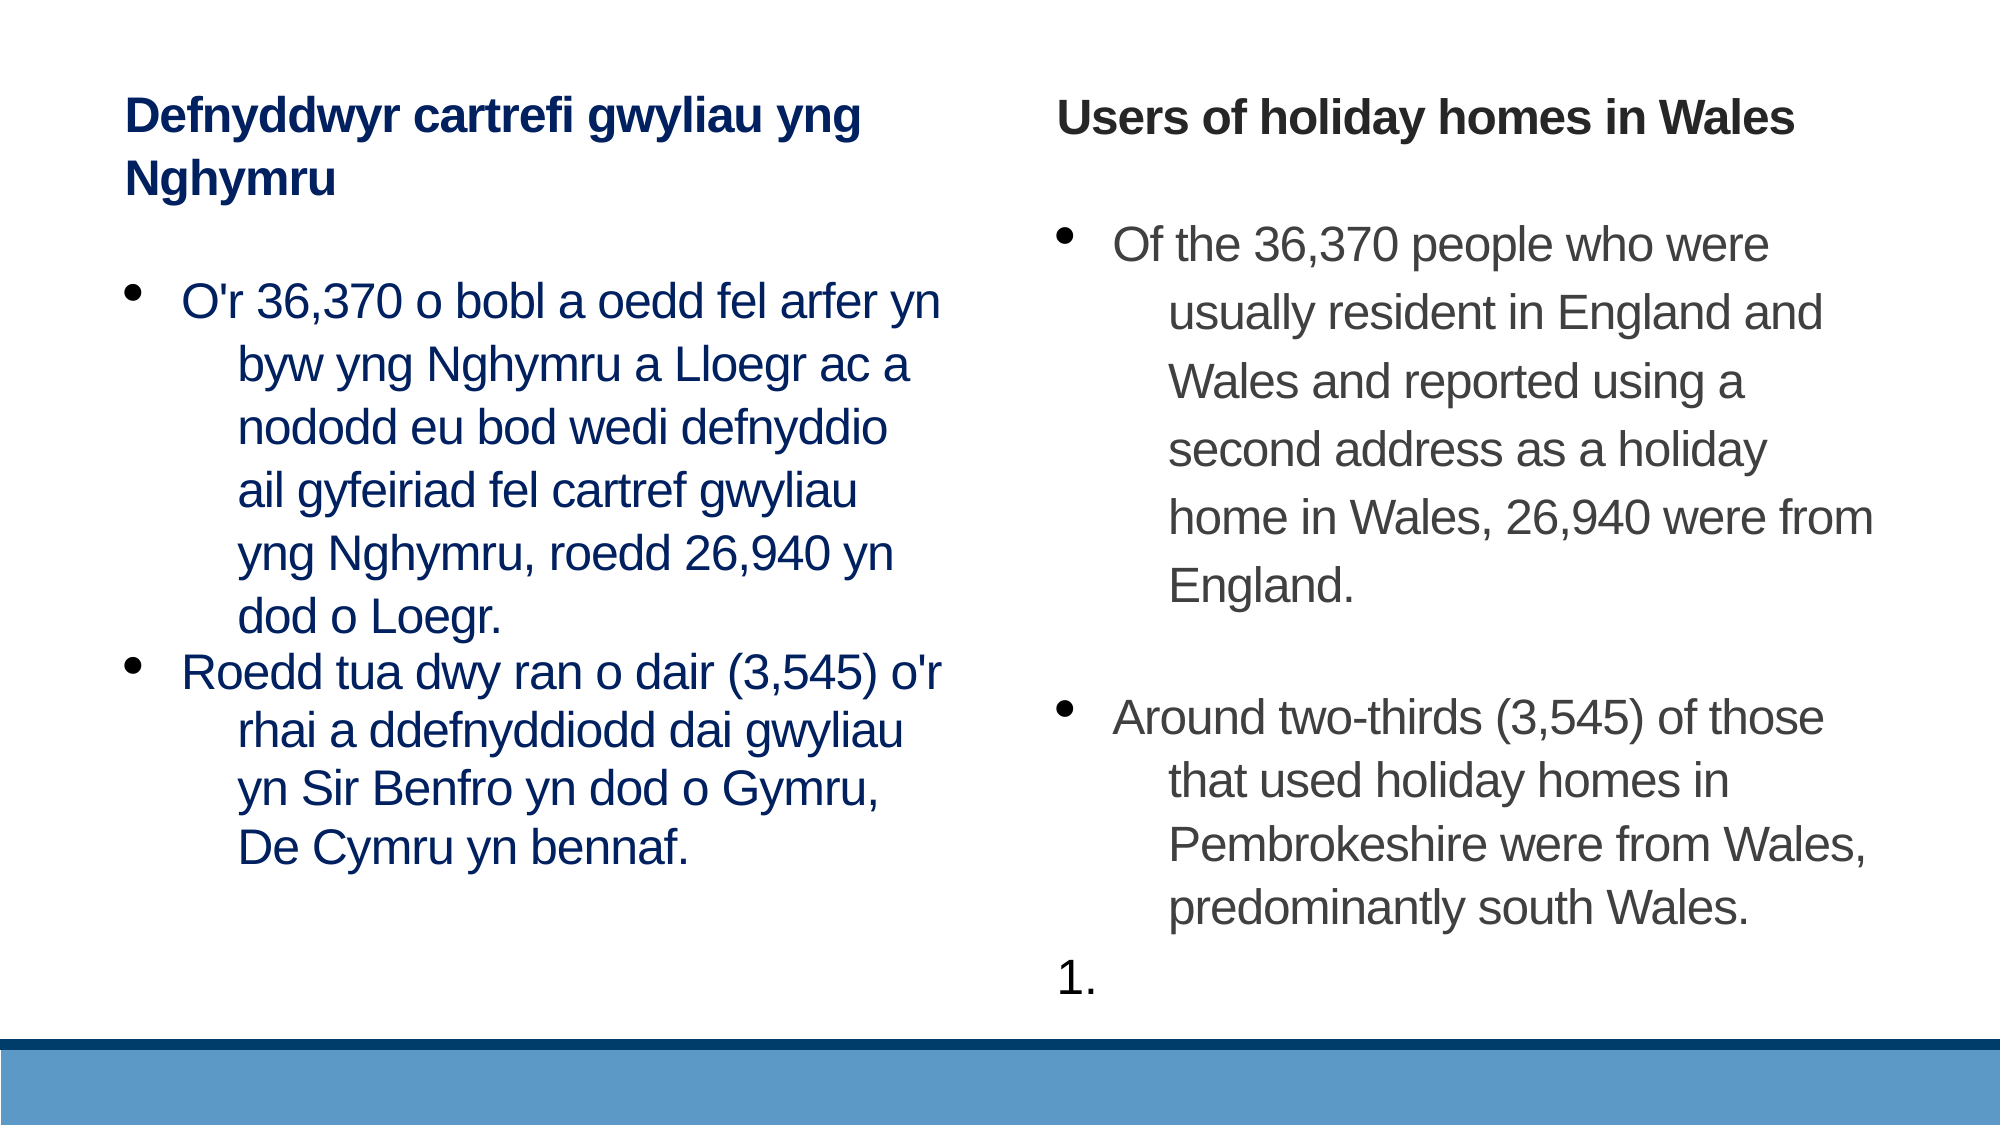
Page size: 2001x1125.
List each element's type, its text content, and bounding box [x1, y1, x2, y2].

text_box Users of holiday homes in Wales Of the 36,370 people who were usually resident in England and Wales and reported using a second address as a holiday home in Wales, 26,940 were from England. Around two-thirds (3,545) of those that used holiday homes in Pembrokeshire were from Wales, predominantly south Wales. [1041, 68, 1891, 949]
text_box Defnyddwyr cartrefi gwyliau yng Nghymru O'r 36,370 o bobl a oedd fel arfer yn byw yng Nghymru a Lloegr ac a nododd eu bod wedi defnyddio ail gyfeiriad fel cartref gwyliau yng Nghymru, roedd 26,940 yn dod o Loegr. Roedd tua dwy ran o dair (3,545) o'r rhai a ddefnyddiodd dai gwyliau yn Sir Benfro yn dod o Gymru, De Cymru yn bennaf. [109, 68, 959, 949]
